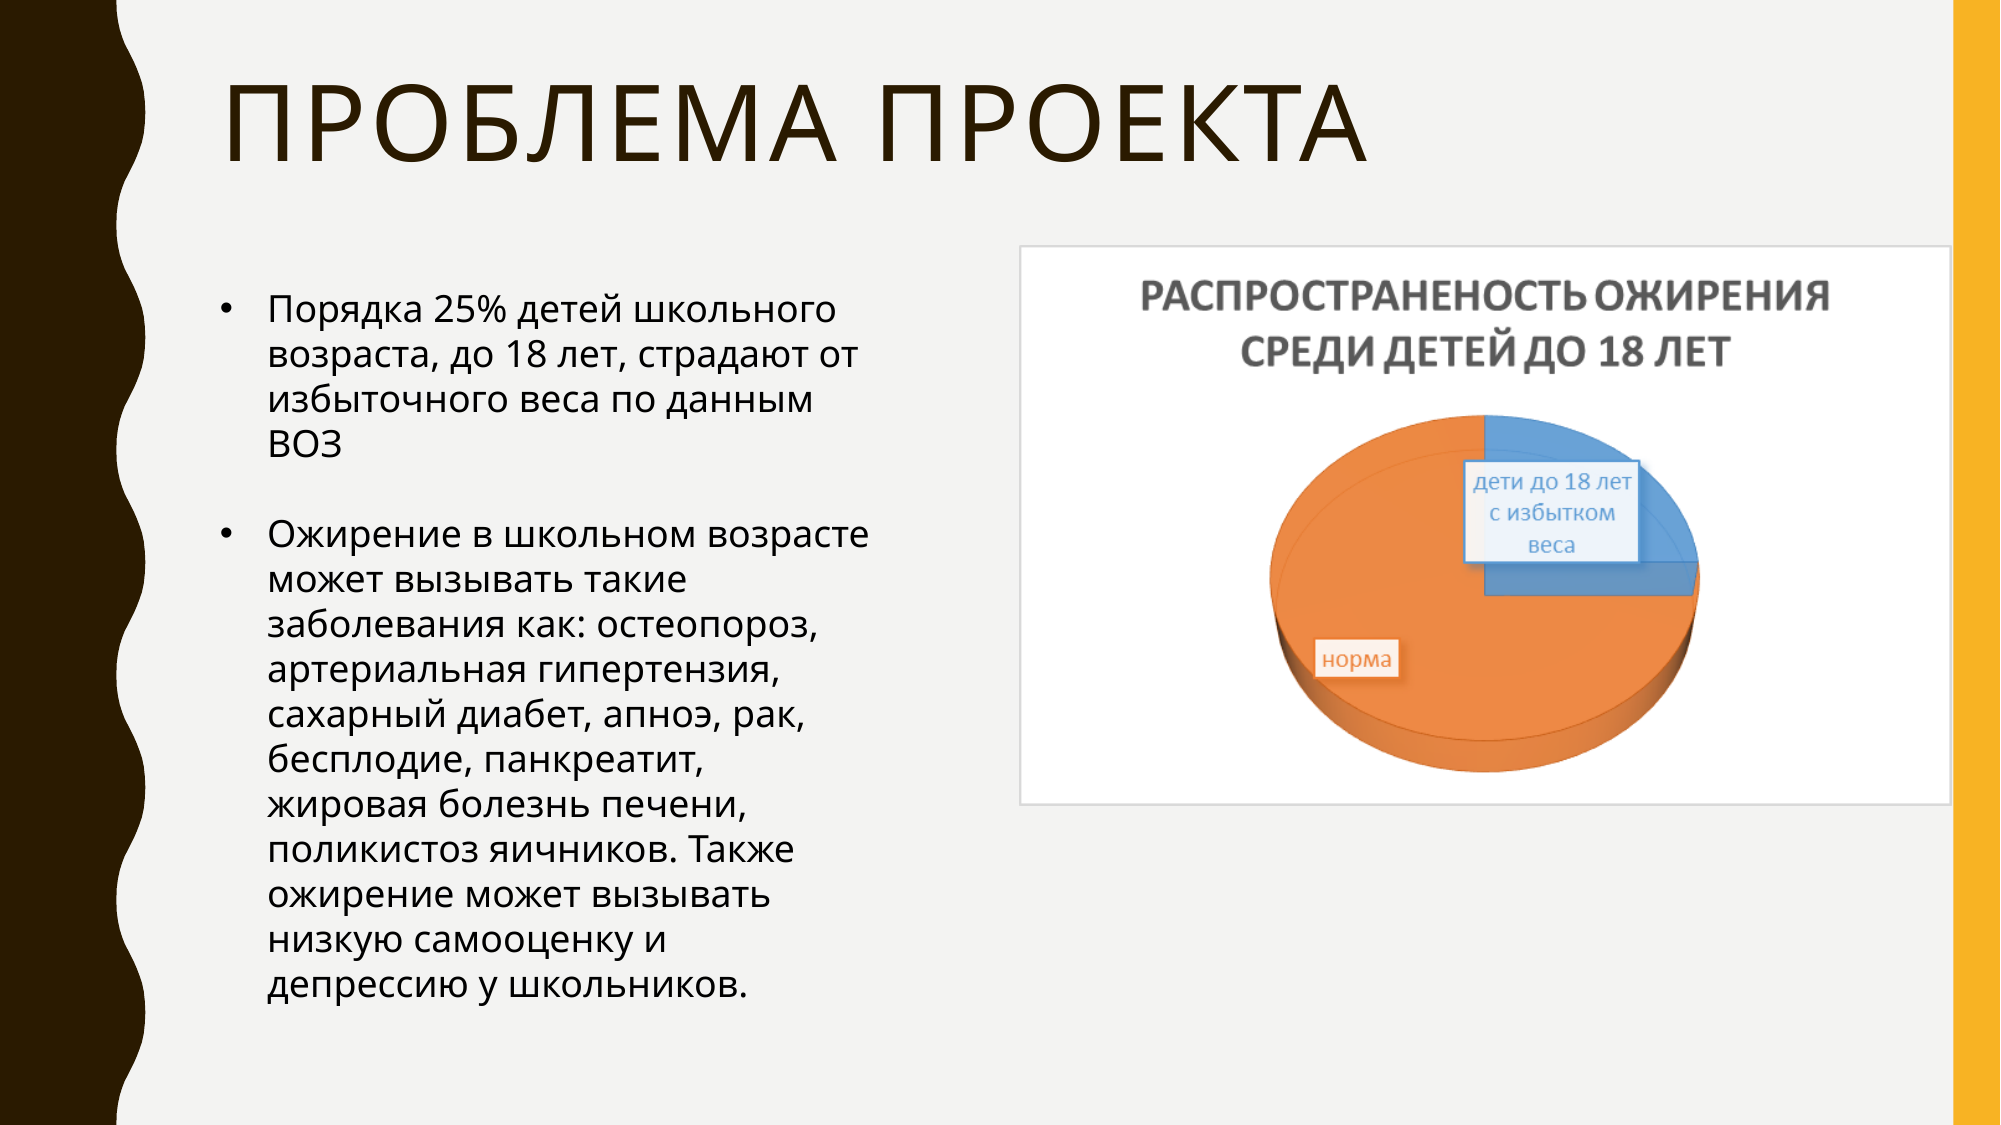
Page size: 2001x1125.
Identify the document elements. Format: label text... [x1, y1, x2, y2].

text_box Порядка 25% детей школьного возраста, до 18 лет, страдают от избыточного веса по данным ВОЗ Ожирение в школьном возрасте может вызывать такие заболевания как: остеопороз, артериальная гипертензия, сахарный диабет, апноэ, рак, бесплодие, панкреатит, жировая болезнь печени, поликистоз яичников. Также ожирение может вызывать низкую самооценку и депрессию у школьников. [205, 277, 888, 1013]
picture [1019, 245, 1952, 806]
title Проблема проекта [205, 62, 1875, 308]
